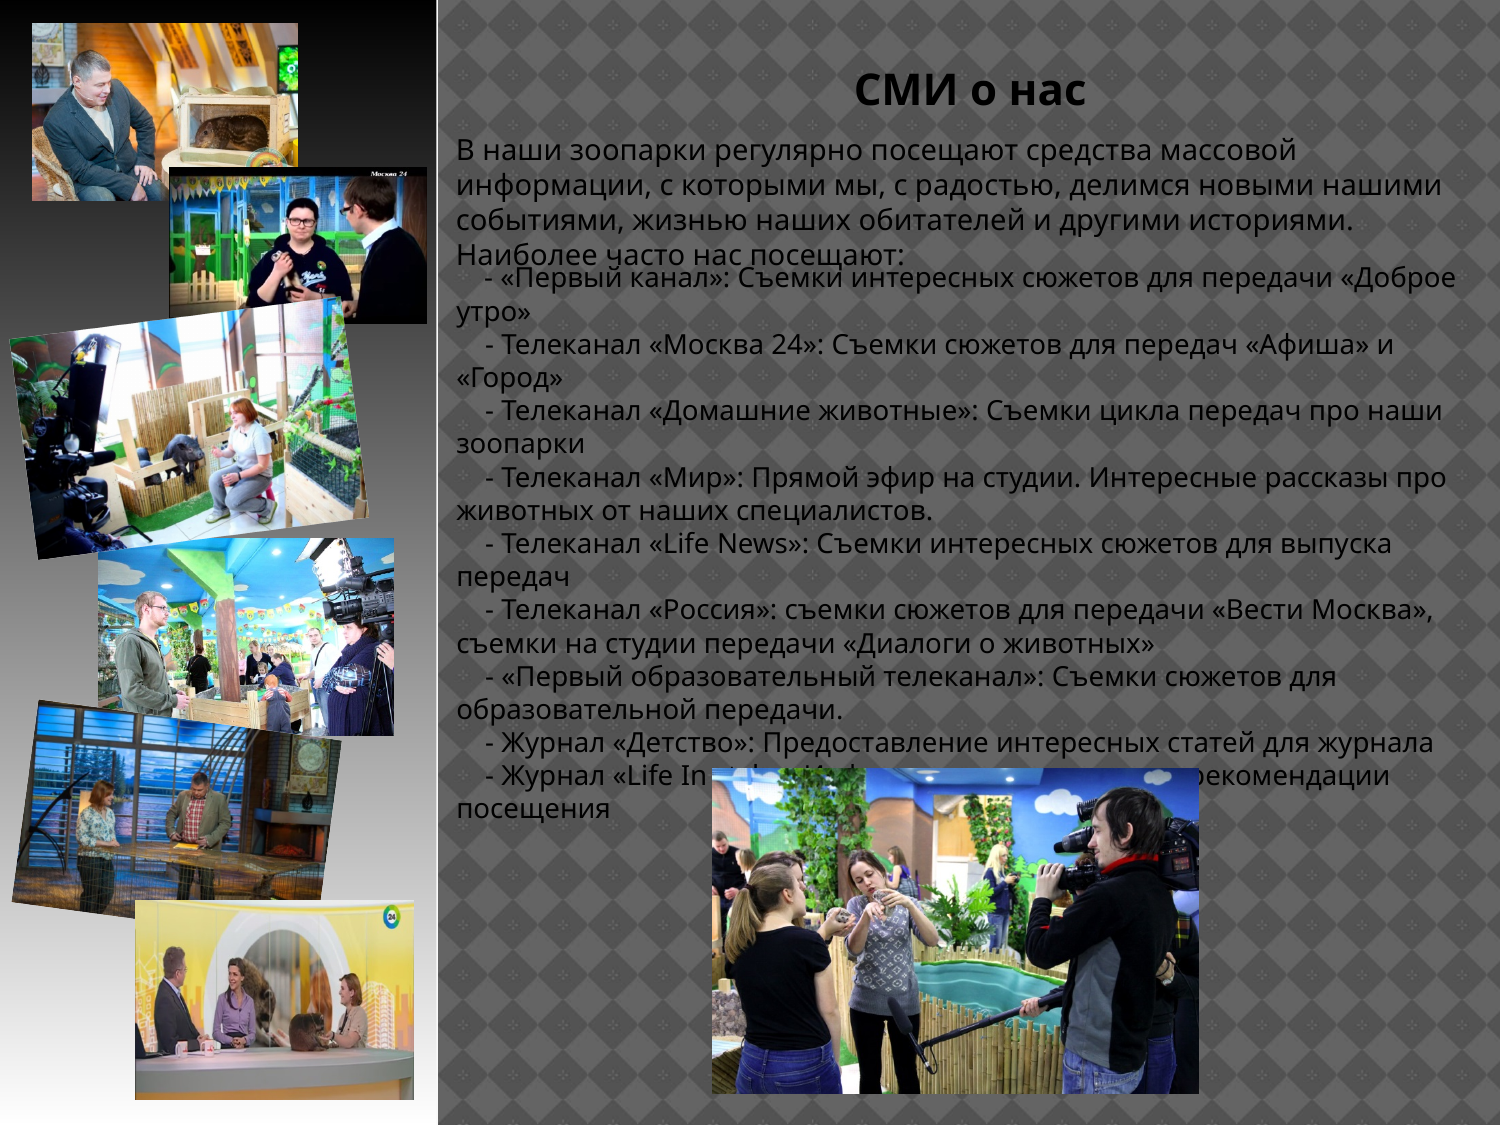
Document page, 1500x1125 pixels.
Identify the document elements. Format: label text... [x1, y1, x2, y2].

text_box СМИ о нас [454, 24, 1487, 114]
text_box В наши зоопарки регулярно посещают средства массовой информации, с которыми мы, с радостью, делимся новыми нашими событиями, жизнью наших обитателей и другими историями. Наиболее часто нас посещают: [441, 124, 1500, 280]
text_box - «Первый канал»: Съемки интересных сюжетов для передачи «Доброе утро» - Телеканал «Москва 24»: Съемки сюжетов для передач «Афиша» и «Город» - Телеканал «Домашние животные»: Съемки цикла передач про наши зоопарки - Телеканал «Мир»: Прямой эфир на студии. Интересные рассказы про животных от наших специалистов. - Телеканал «Life News»: Съемки интересных сюжетов для выпуска передач - Телеканал «Россия»: съемки сюжетов для передачи «Вести Москва», съемки на студии передачи «Диалоги о животных» - «Первый образовательный телеканал»: Съемки сюжетов для образовательной передачи. - Журнал «Детство»: Предоставление интересных статей для журнала - Журнал «Life In style»: Информация о зоопарках и рекомендации посещения [441, 280, 1500, 877]
picture [9, 23, 427, 1100]
picture [438, 0, 1500, 1125]
